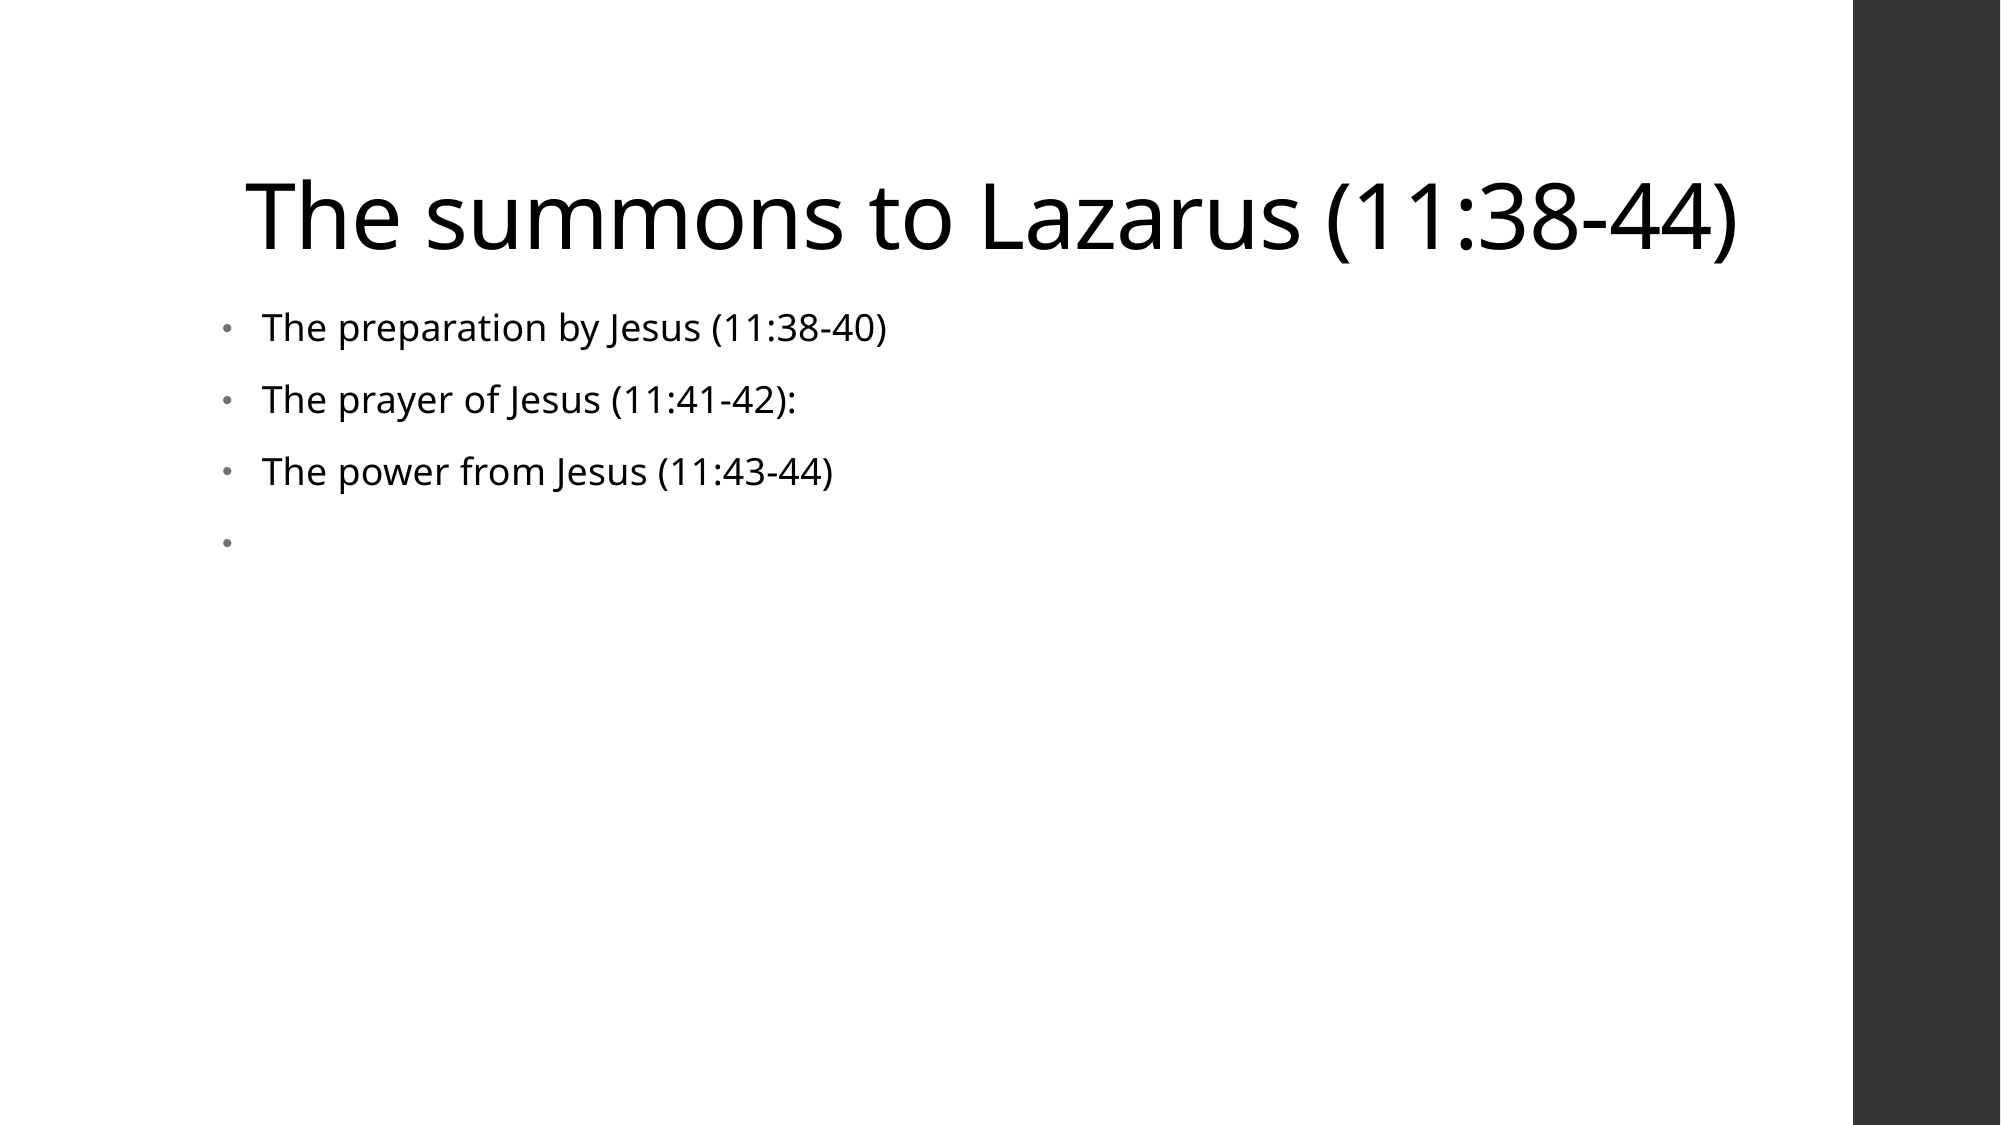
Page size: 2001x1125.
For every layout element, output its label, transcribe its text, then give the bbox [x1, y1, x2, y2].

list The preparation by Jesus (11:38-40) The prayer of Jesus (11:41-42): The power from Jesus (11:43-44) [206, 299, 1617, 1014]
title The summons to Lazarus (11:38-44) [206, 60, 1797, 278]
